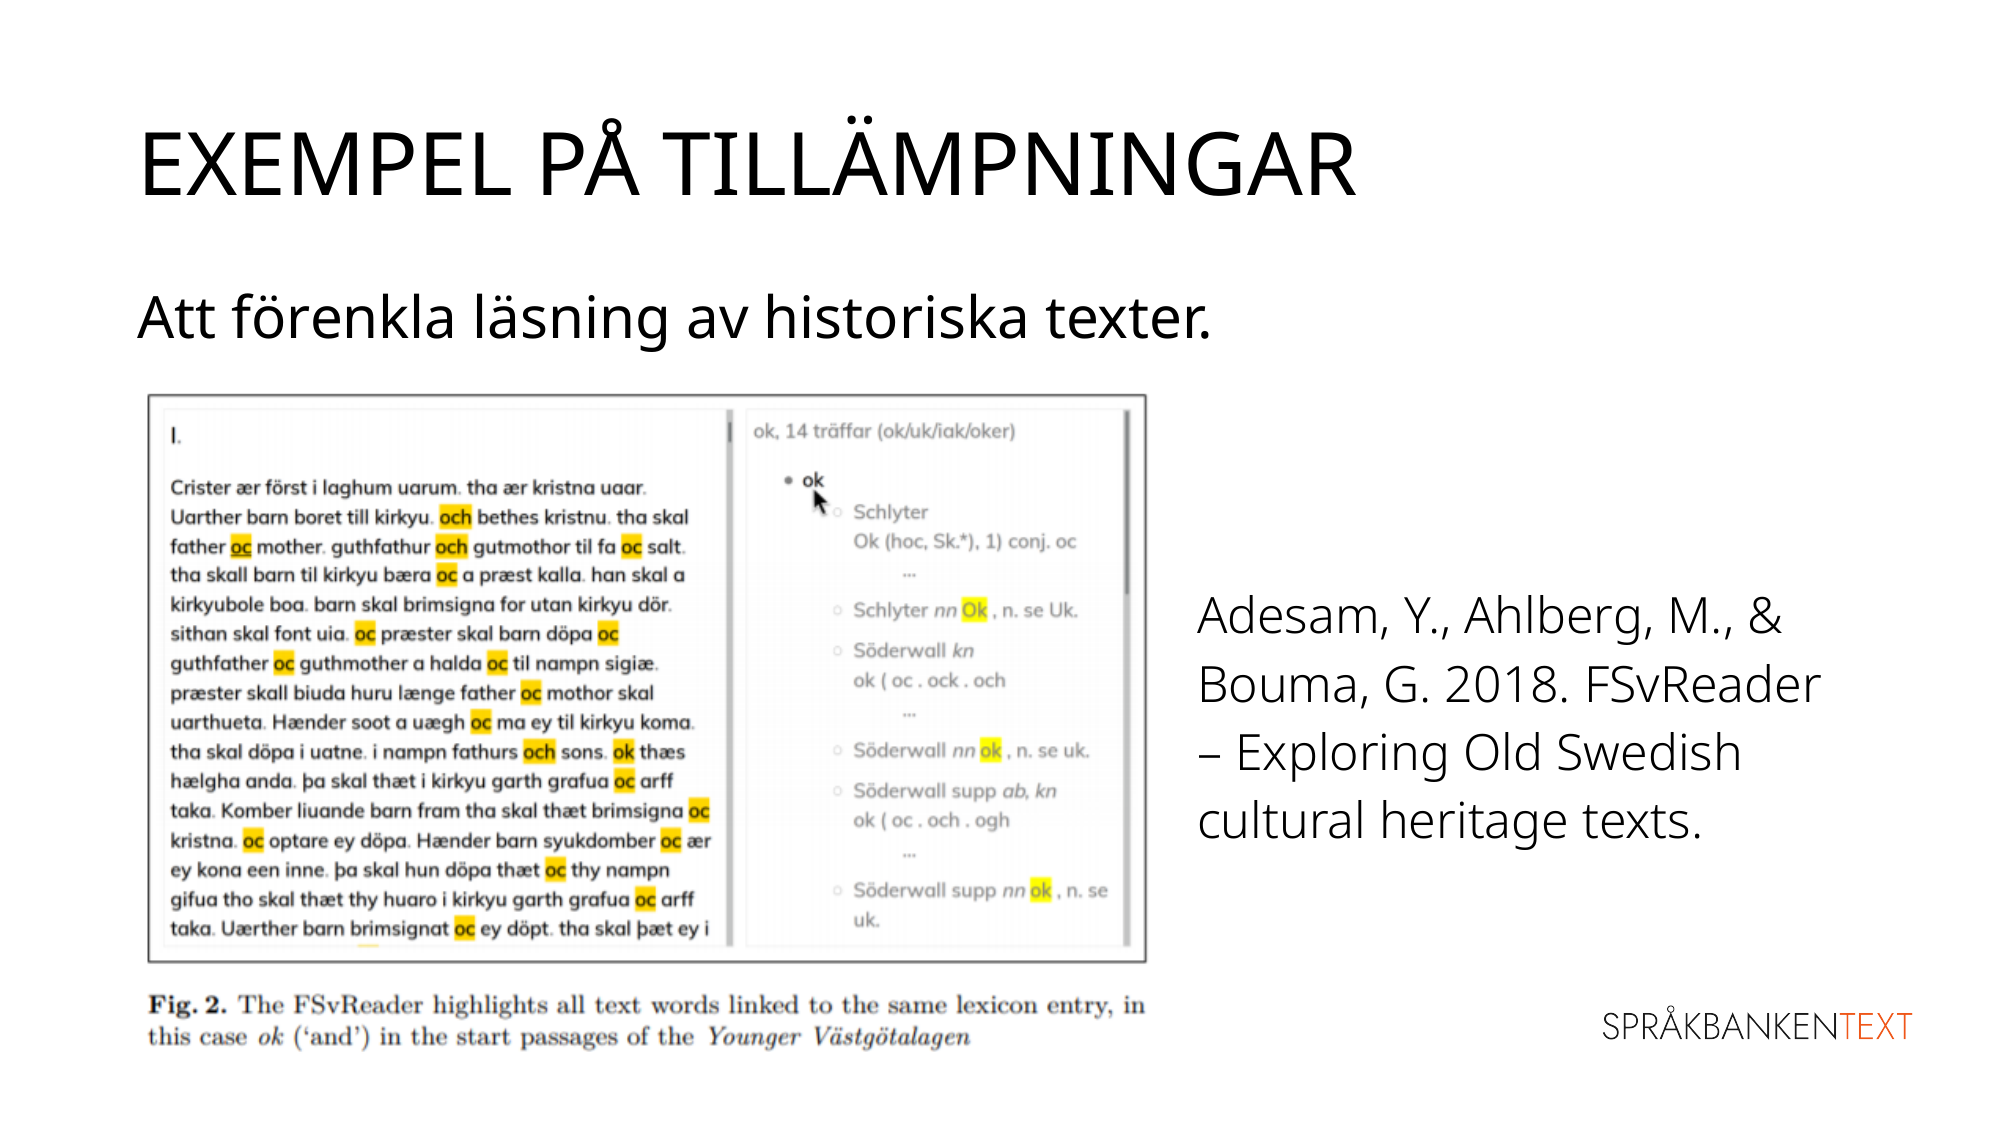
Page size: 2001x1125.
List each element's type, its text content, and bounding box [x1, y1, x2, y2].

title Exempel på tillämpningar [137, 98, 1863, 225]
list Att förenkla läsning av historiska texter. [137, 281, 1861, 414]
picture [1600, 998, 1959, 1125]
picture [140, 377, 1183, 1063]
text_box Adesam, Y., Ahlberg, M., & Bouma, G. 2018. FSvReader – Exploring Old Swedish cultural heritage texts. [1183, 572, 1861, 877]
